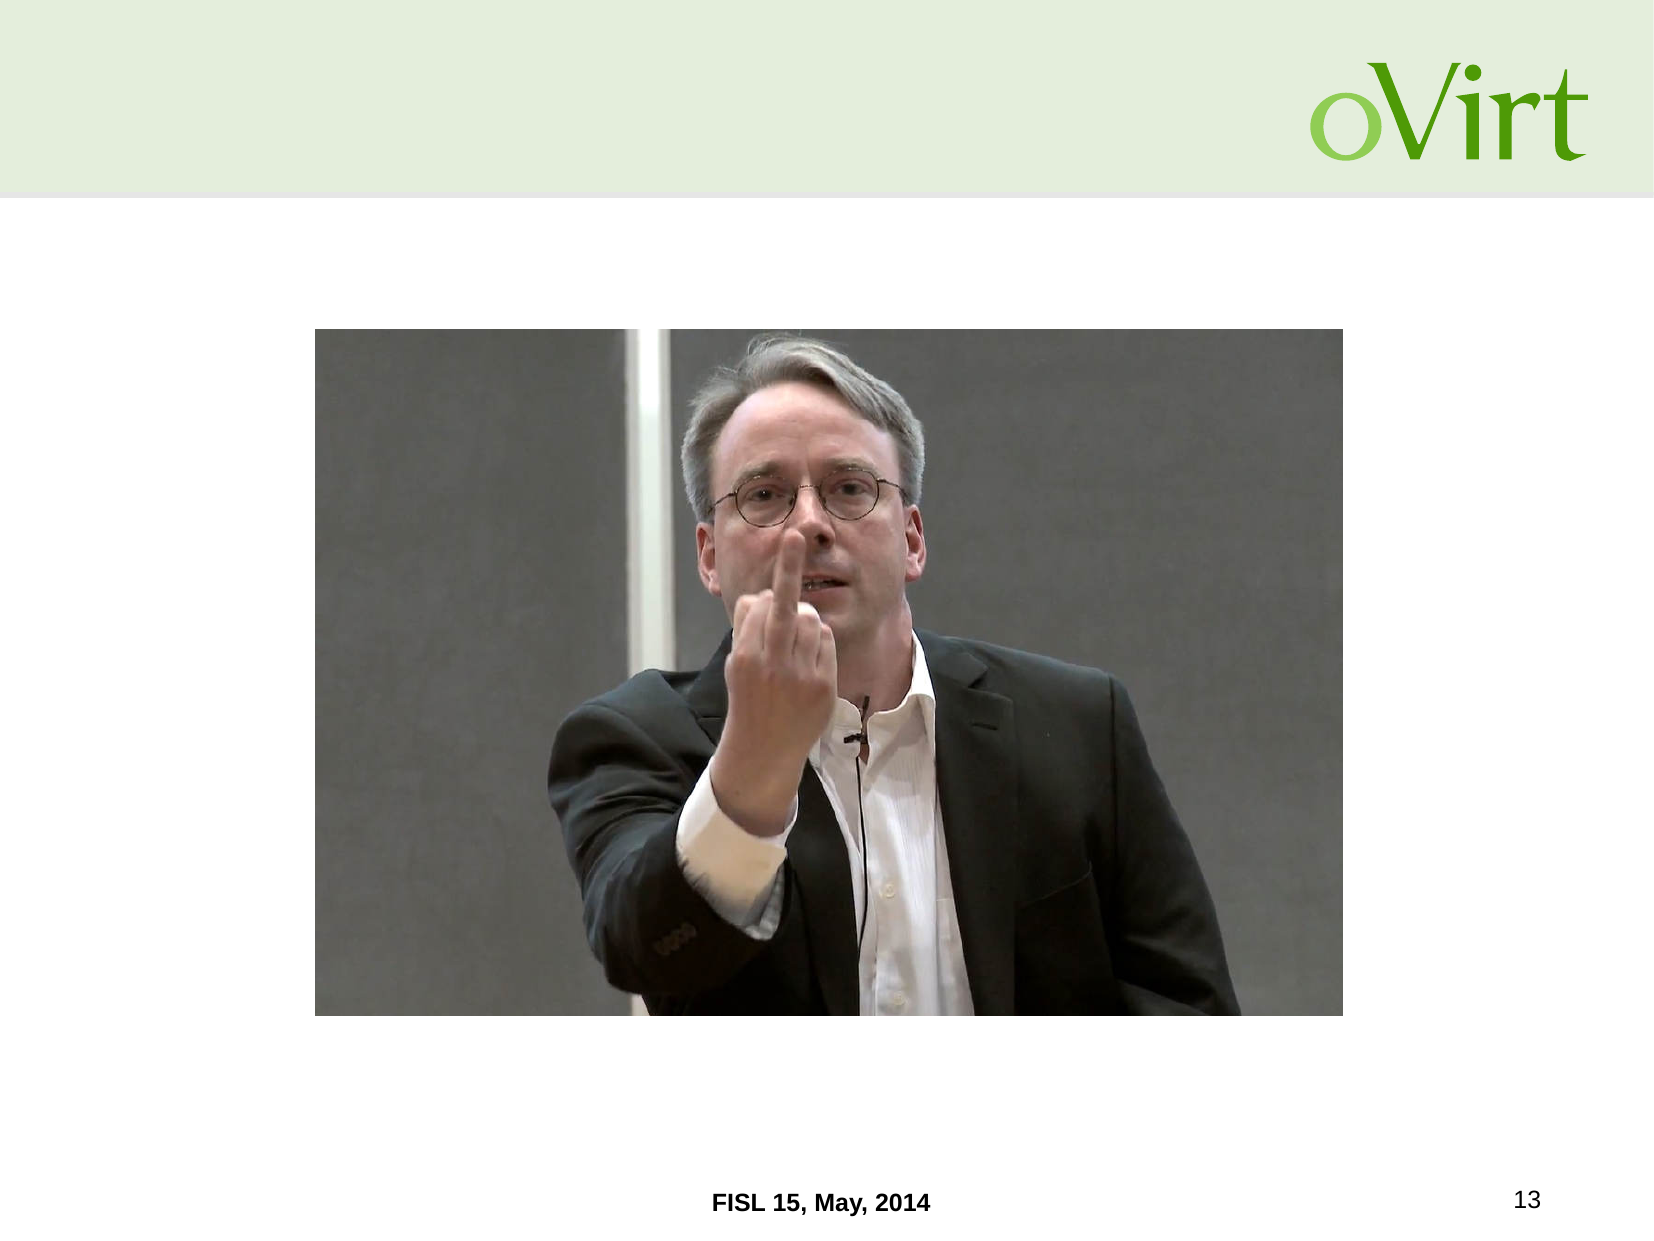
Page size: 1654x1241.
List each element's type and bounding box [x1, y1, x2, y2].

picture [315, 329, 1343, 1016]
